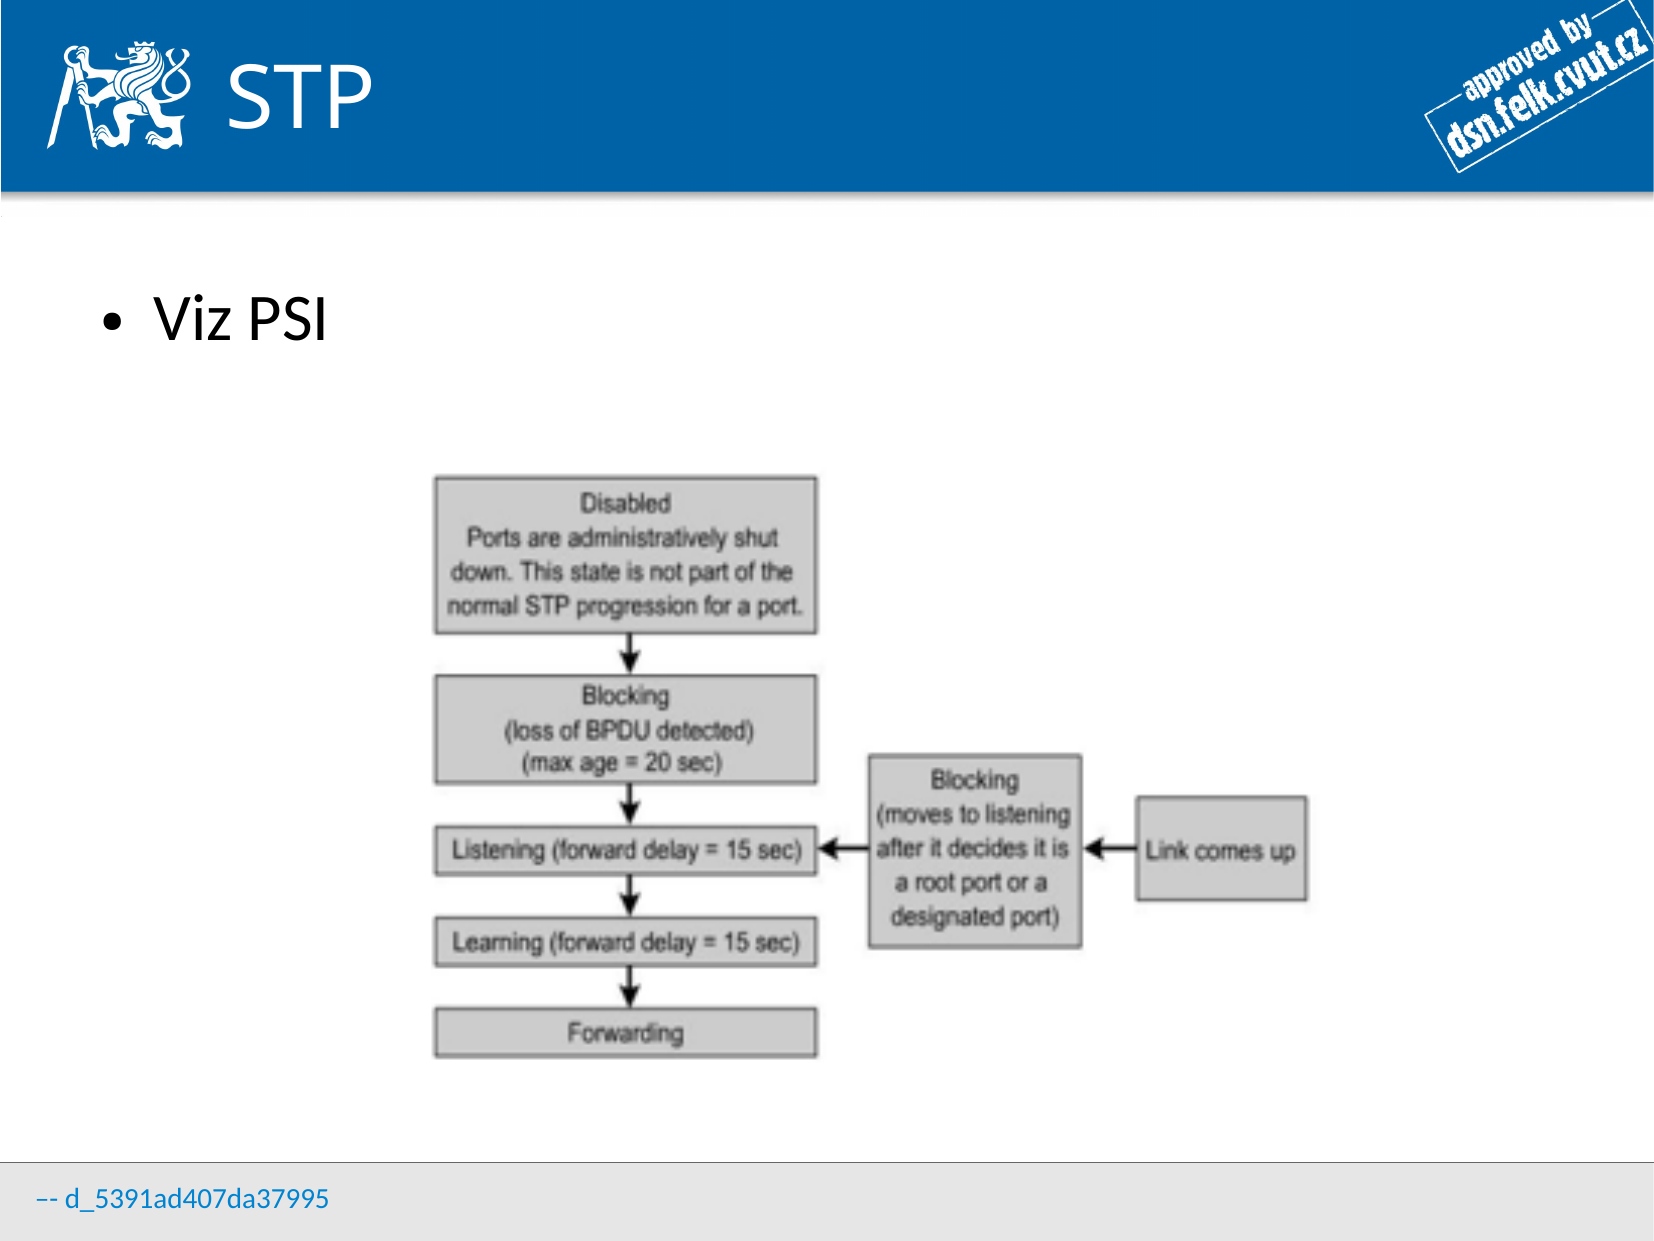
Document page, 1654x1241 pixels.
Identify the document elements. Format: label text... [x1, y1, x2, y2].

picture [1, 0, 1654, 217]
title STP [225, 0, 1426, 188]
list Viz PSI [82, 290, 1571, 1010]
picture [418, 460, 1323, 1066]
